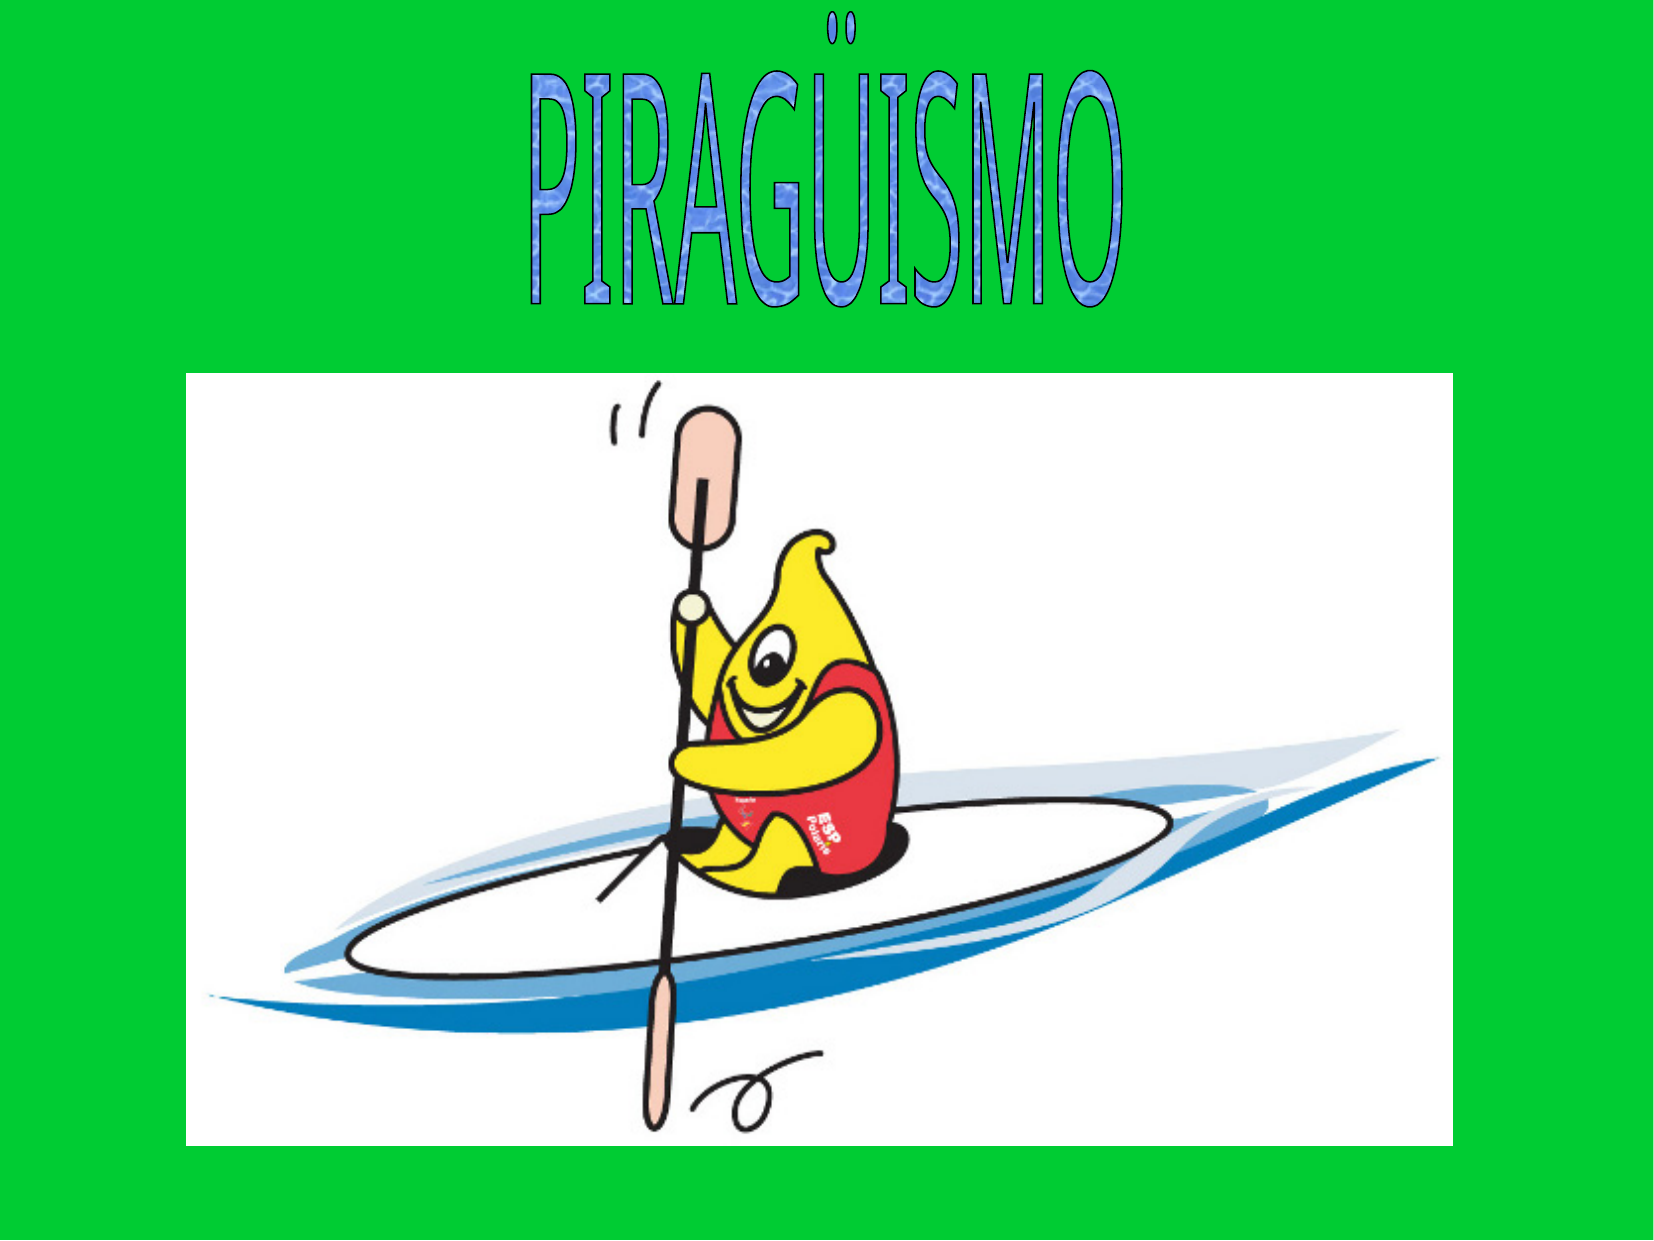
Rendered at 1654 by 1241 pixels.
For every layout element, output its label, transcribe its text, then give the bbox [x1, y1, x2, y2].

picture [186, 373, 1453, 1146]
text_box PIRAGÜISMO [1057, 70, 1122, 307]
text_box PIRAGÜISMO [880, 74, 907, 304]
text_box PIRAGÜISMO [915, 70, 959, 307]
text_box PIRAGÜISMO [531, 74, 576, 304]
text_box PIRAGÜISMO [827, 11, 837, 44]
text_box PIRAGÜISMO [972, 74, 1043, 304]
text_box PIRAGÜISMO [623, 73, 737, 304]
text_box PIRAGÜISMO [584, 74, 610, 304]
text_box PIRAGÜISMO [740, 70, 799, 307]
text_box PIRAGÜISMO [846, 11, 856, 44]
text_box PIRAGÜISMO [814, 74, 869, 307]
